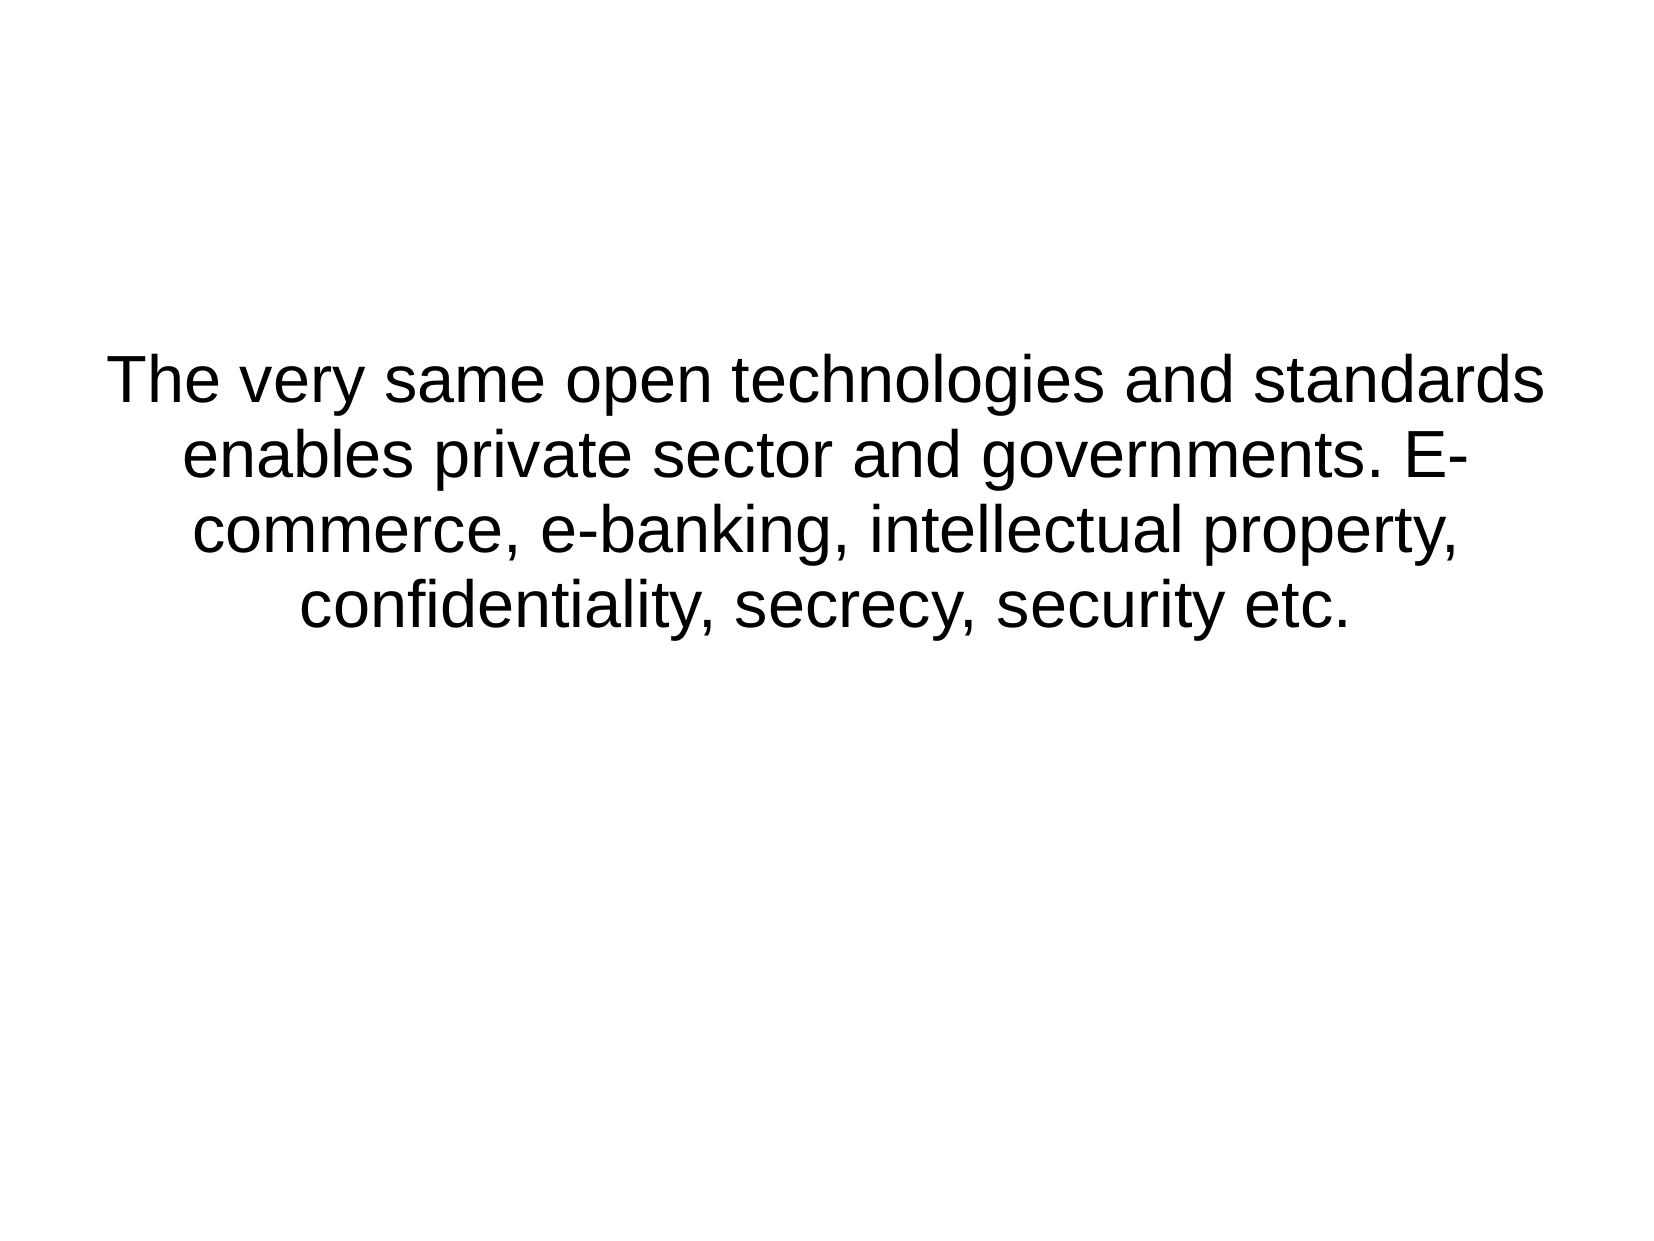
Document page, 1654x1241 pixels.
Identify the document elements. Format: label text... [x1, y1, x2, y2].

subtitle The very same open technologies and standards enables private sector and governments. E-commerce, e-banking, intellectual property, confidentiality, secrecy, security etc. [82, 49, 1571, 1010]
